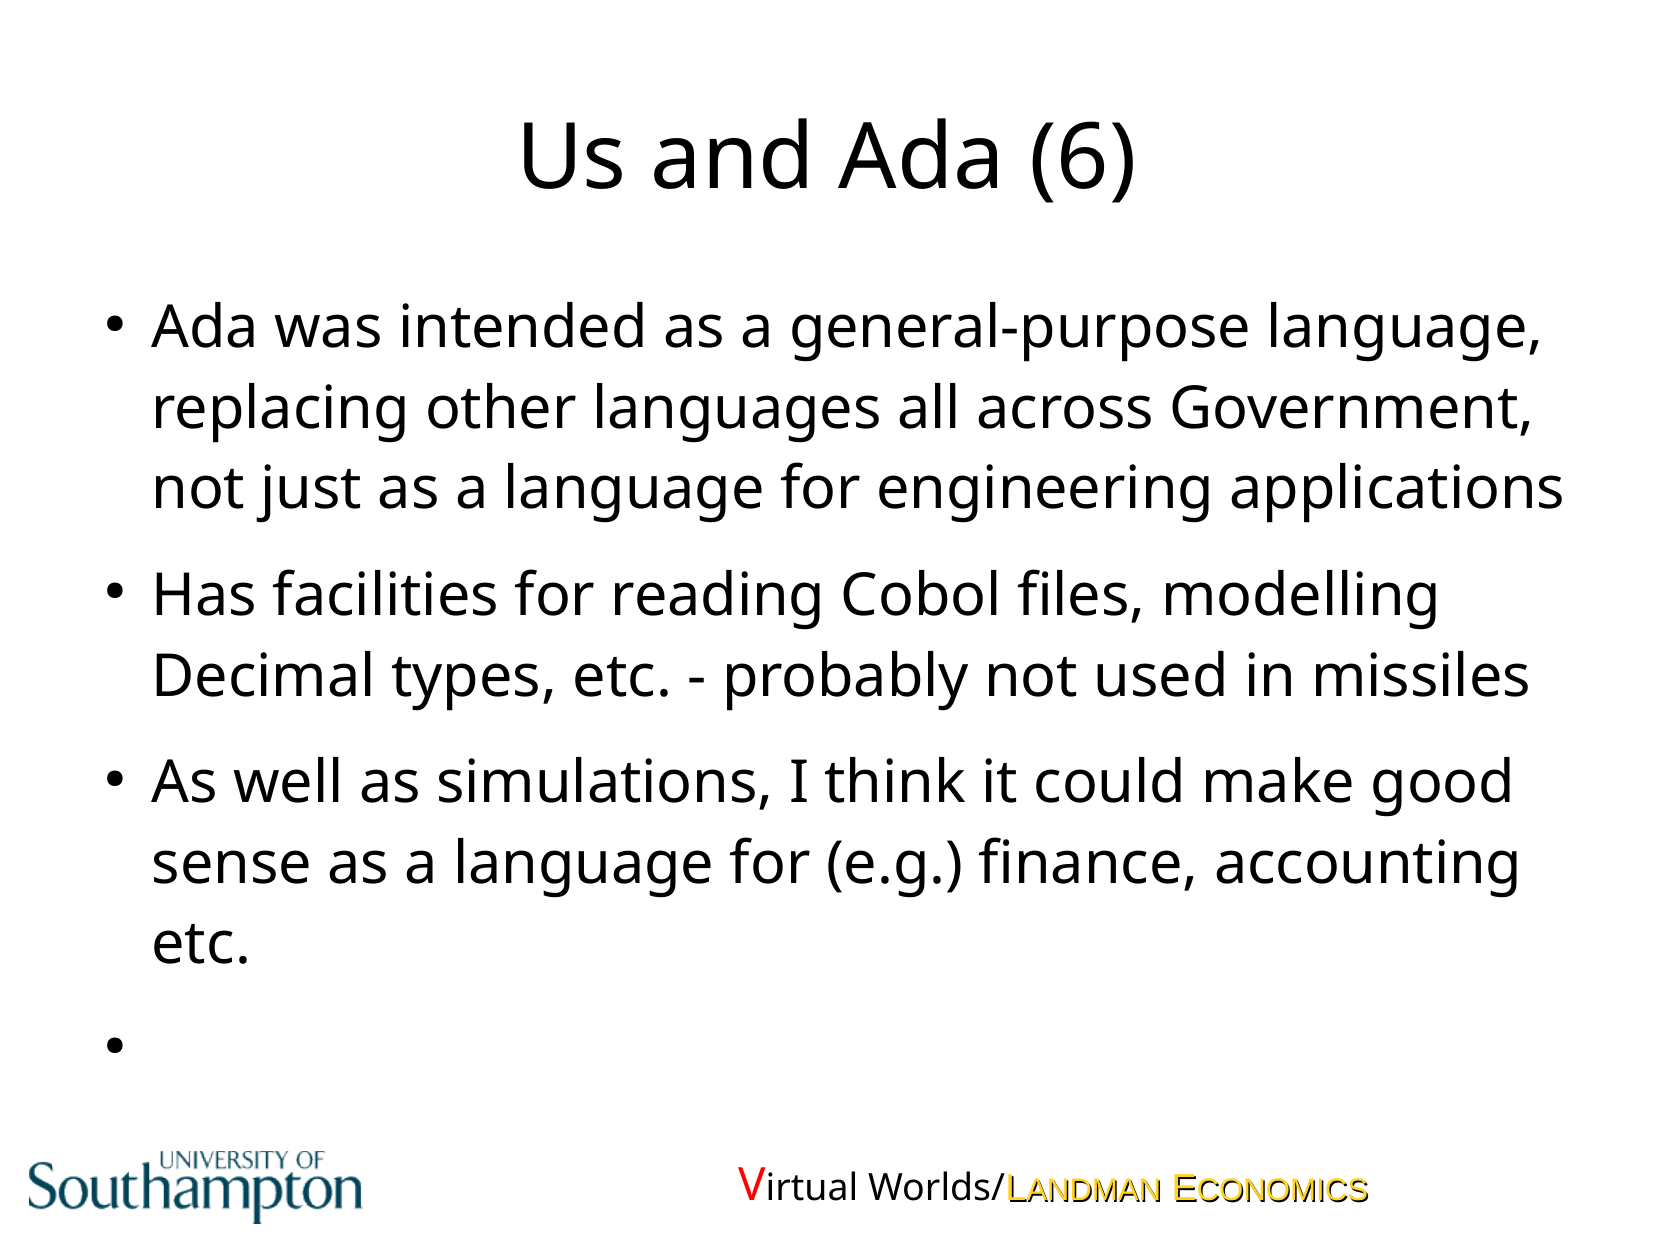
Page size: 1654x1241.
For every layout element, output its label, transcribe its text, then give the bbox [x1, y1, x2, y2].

picture [29, 1151, 363, 1224]
title Us and Ada (6) [82, 49, 1571, 257]
list Ada was intended as a general-purpose language, replacing other languages all across Government, not just as a language for engineering applications Has facilities for reading Cobol files, modelling Decimal types, etc. - probably not used in missiles As well as simulations, I think it could make good sense as a language for (e.g.) finance, accounting etc. [88, 284, 1577, 1004]
